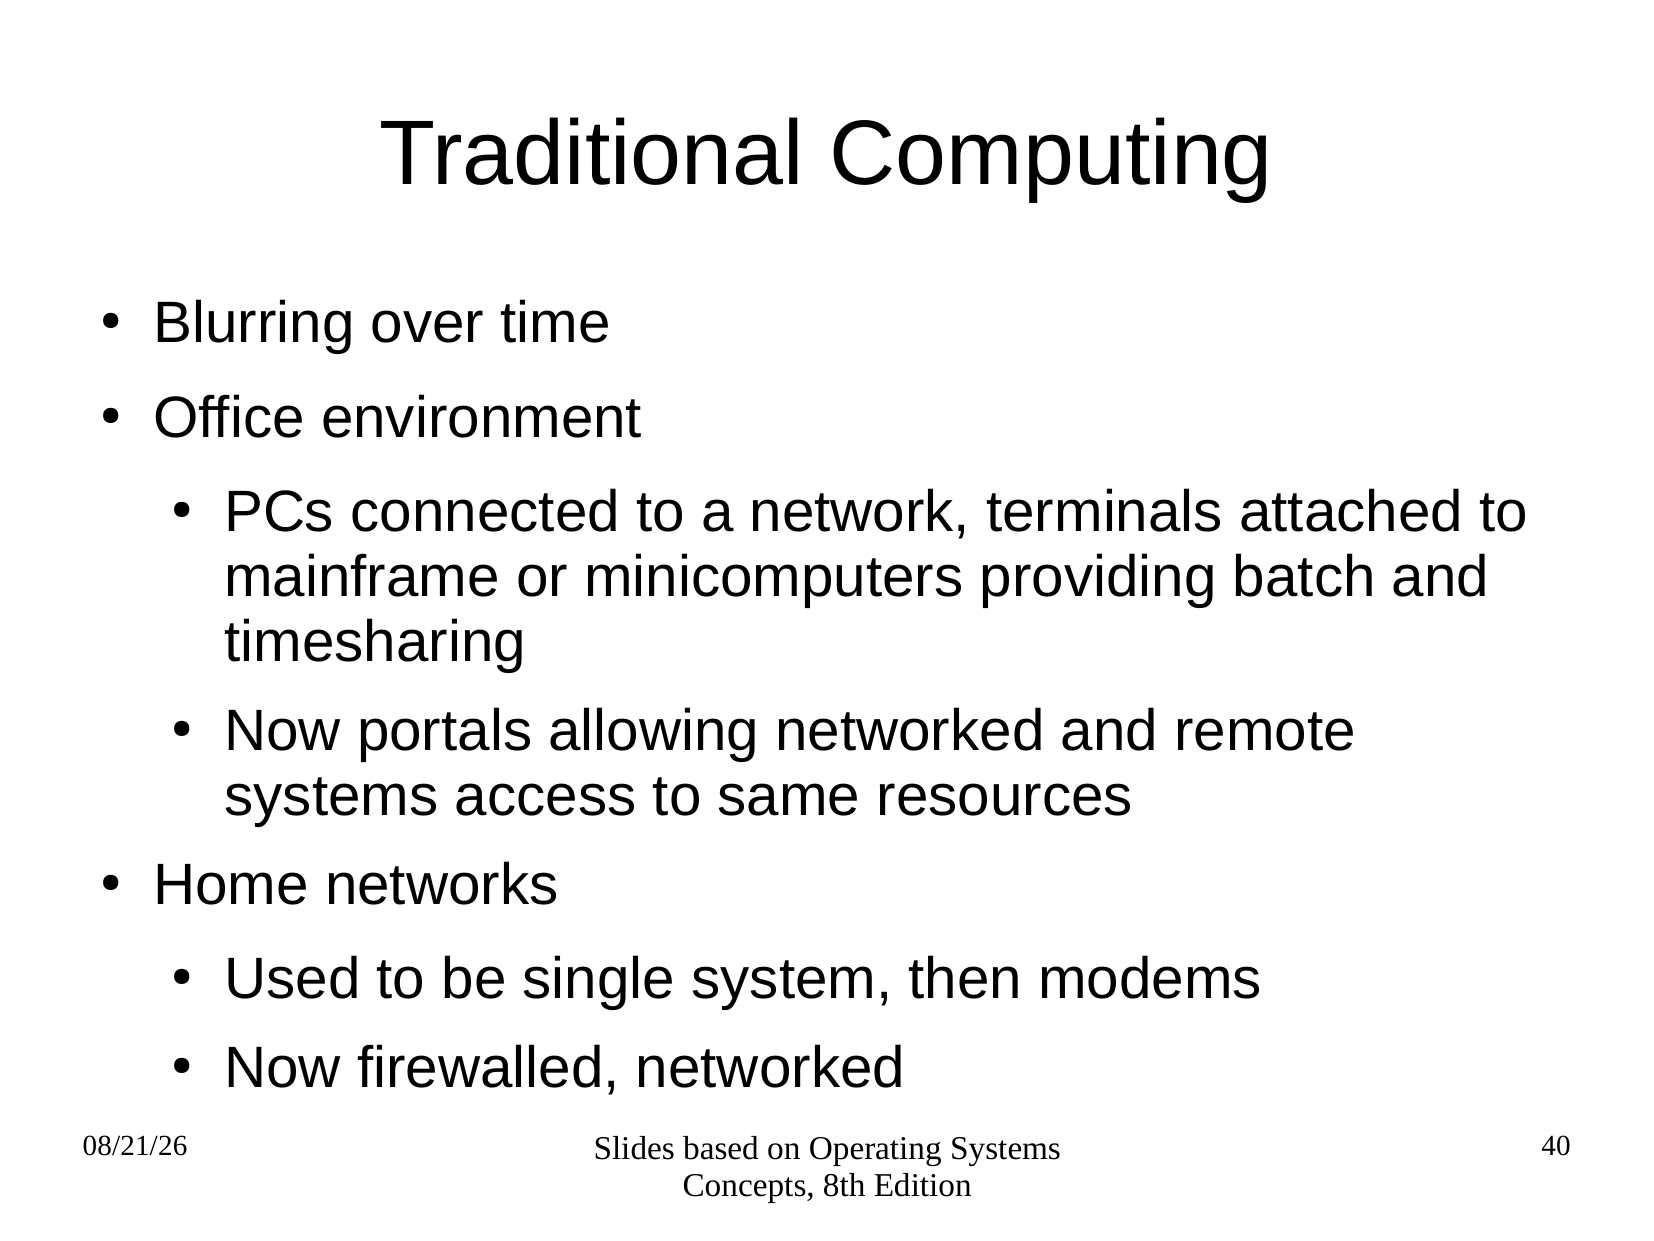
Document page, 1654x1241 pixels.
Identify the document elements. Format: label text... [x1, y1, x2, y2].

list Blurring over time Office environment PCs connected to a network, terminals attached to mainframe or minicomputers providing batch and timesharing Now portals allowing networked and remote systems access to same resources Home networks Used to be single system, then modems Now firewalled, networked [82, 290, 1571, 1109]
title Traditional Computing [82, 49, 1571, 257]
